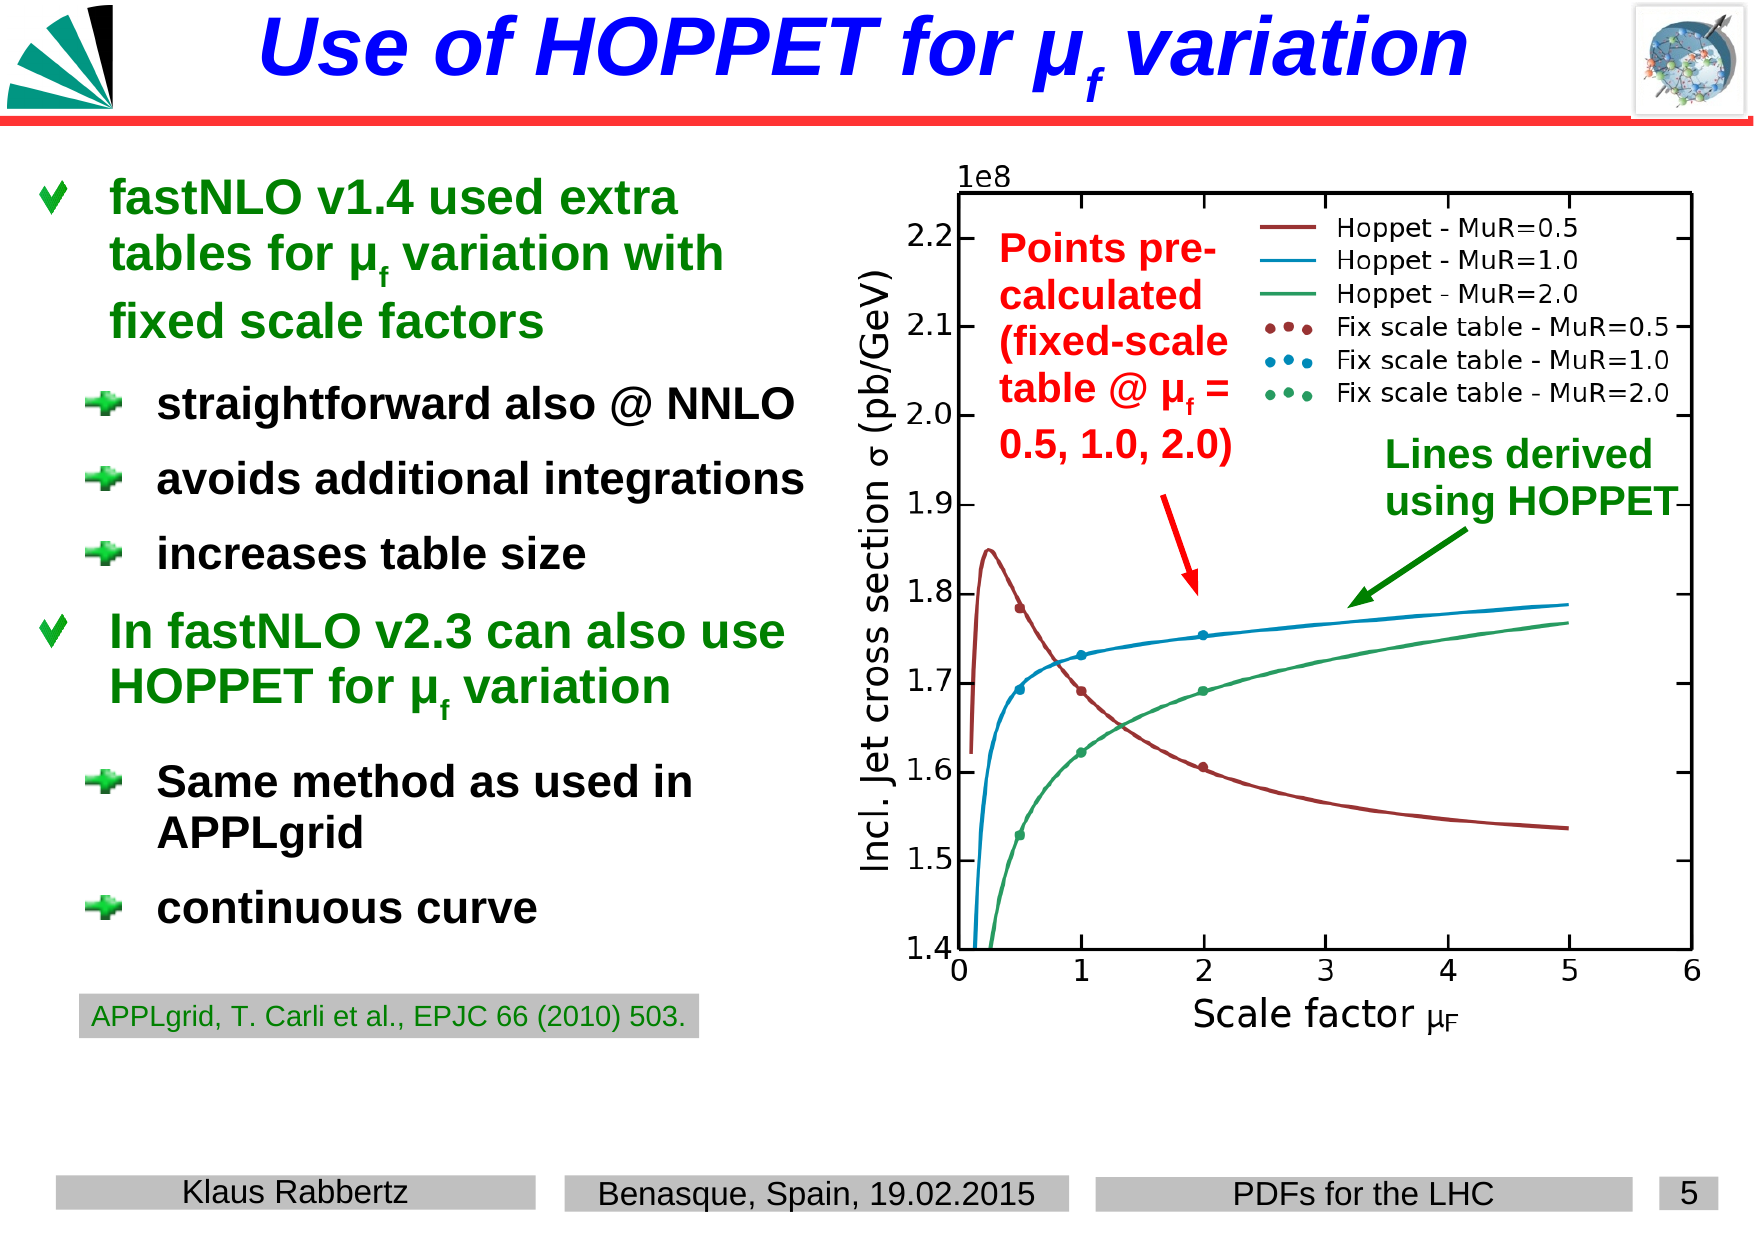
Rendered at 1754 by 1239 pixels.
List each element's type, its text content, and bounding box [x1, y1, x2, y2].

picture [843, 150, 1712, 1050]
text_box Lines derived using HOPPET [1373, 425, 1691, 531]
text_box Points pre- calculated (fixed-scale table @ μf = 0.5, 1.0, 2.0) [987, 219, 1246, 476]
text_box APPLgrid, T. Carli et al., EPJC 66 (2010) 503. [79, 993, 696, 1039]
picture [7, 5, 113, 110]
title Use of HOPPET for μf variation [123, 0, 1606, 114]
picture [1631, 2, 1748, 119]
list fastNLO v1.4 used extra tables for μf variation with fixed scale factors straightforward also @ NNLO avoids additional integrations increases table size In fastNLO v2.3 can also use HOPPET for μf variation Same method as used in APPLgrid continuous curve [26, 169, 814, 936]
